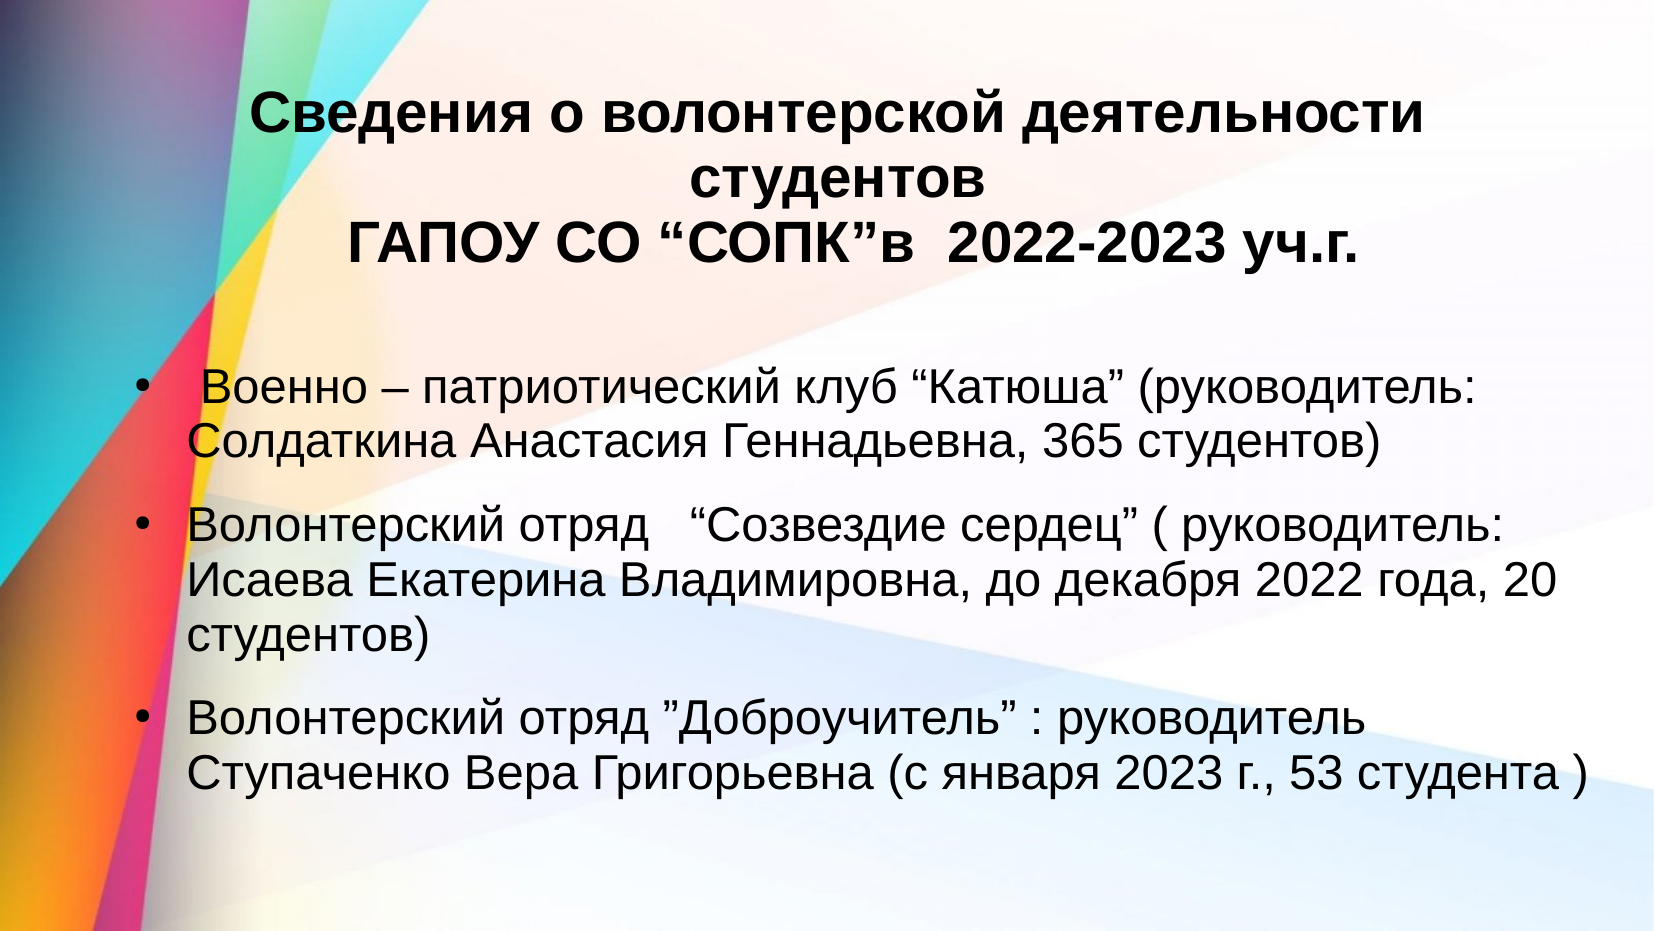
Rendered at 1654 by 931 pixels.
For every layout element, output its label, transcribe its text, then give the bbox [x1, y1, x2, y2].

list Военно – патриотический клуб “Катюша” (руководитель: Солдаткина Анастасия Геннадьевна, 365 студентов) Волонтерский отряд “Созвездие сердец” ( руководитель: Исаева Екатерина Владимировна, до декабря 2022 года, 20 студентов) Волонтерский отряд ”Доброучитель” : руководитель Ступаченко Вера Григорьевна (с января 2023 г., 53 студента ) [116, 275, 1606, 815]
picture [0, 0, 1654, 931]
title Сведения о волонтерской деятельности студентов ГАПОУ СО “СОПК”в 2022-2023 уч.г. [101, 80, 1591, 276]
